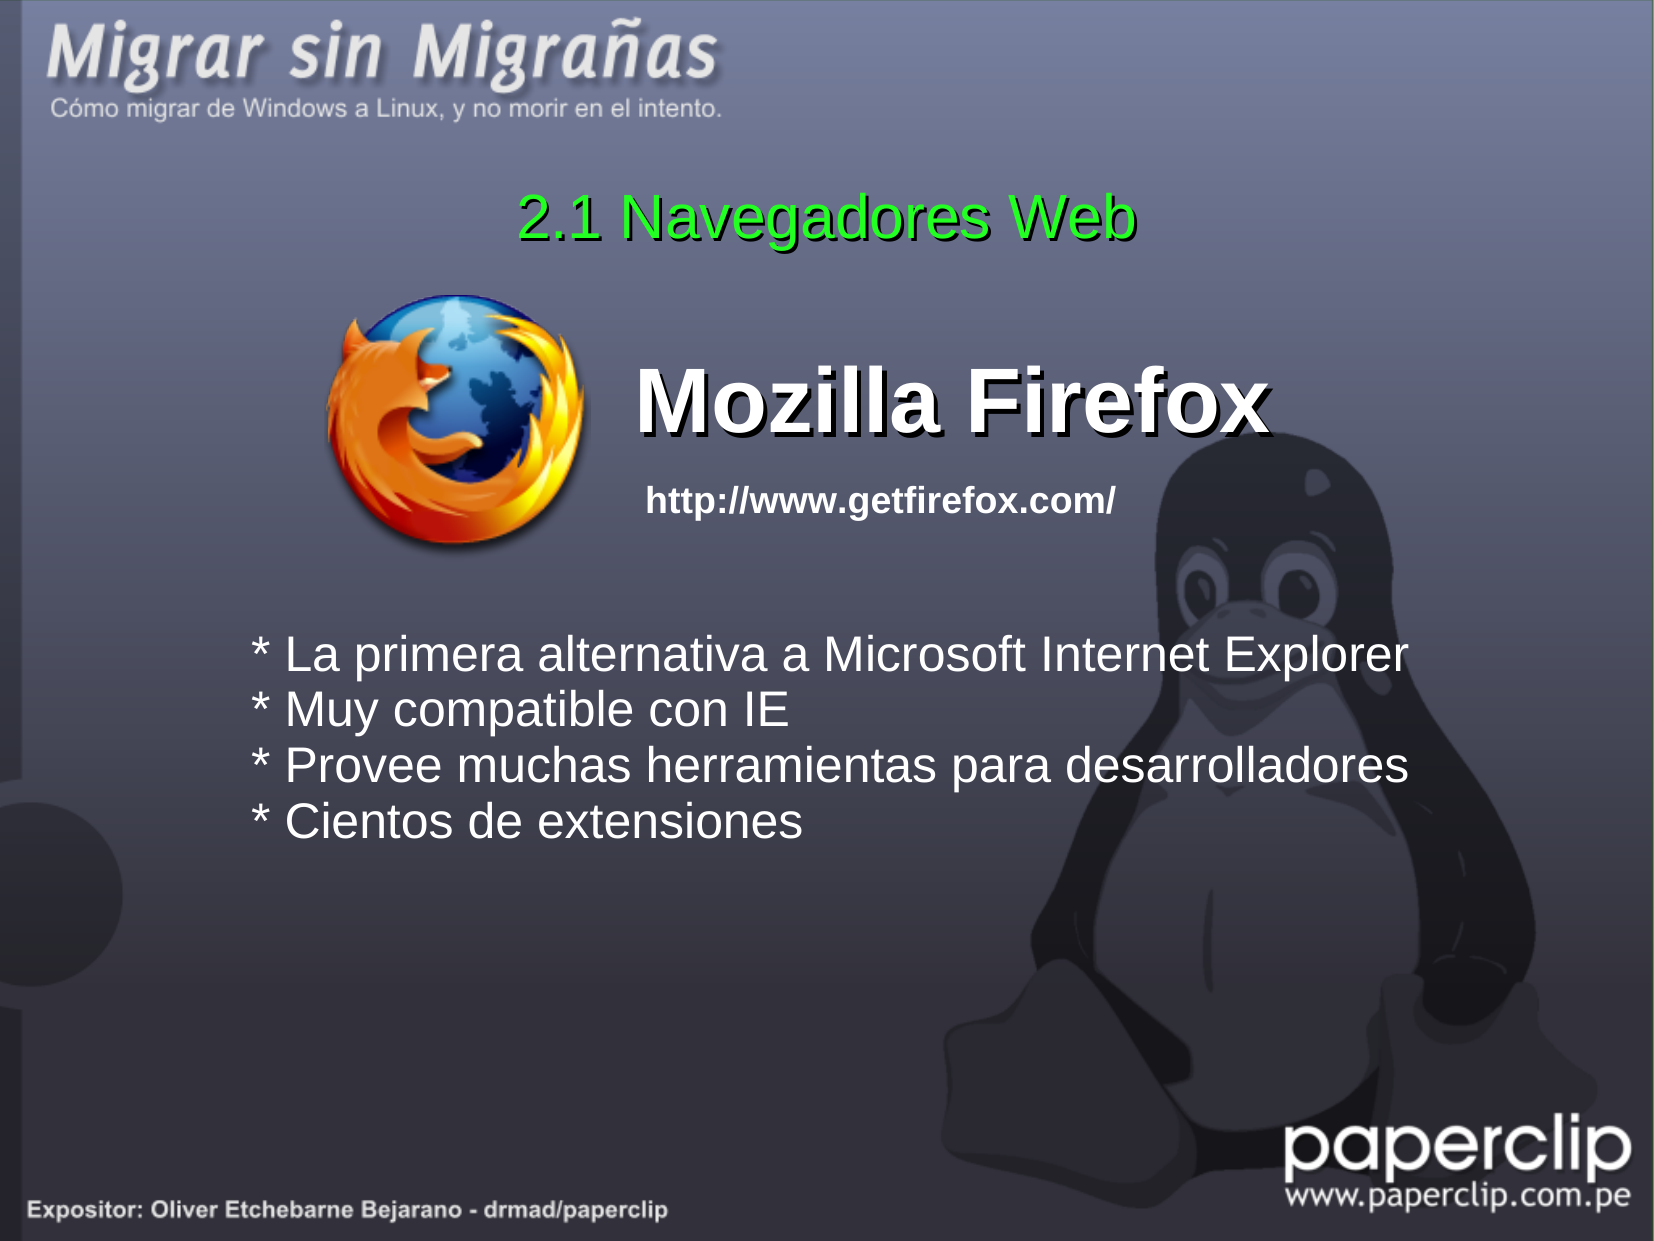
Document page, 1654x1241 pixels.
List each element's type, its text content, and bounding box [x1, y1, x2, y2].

text_box Mozilla Firefox [620, 342, 1329, 460]
text_box http://www.getfirefox.com/ [630, 472, 1132, 530]
text_box * La primera alternativa a Microsoft Internet Explorer * Muy compatible con IE * Provee muchas herramientas para desarrolladores * Cientos de extensiones [236, 618, 1447, 913]
picture [0, 0, 1654, 1241]
title 2.1 Navegadores Web [82, 177, 1571, 257]
